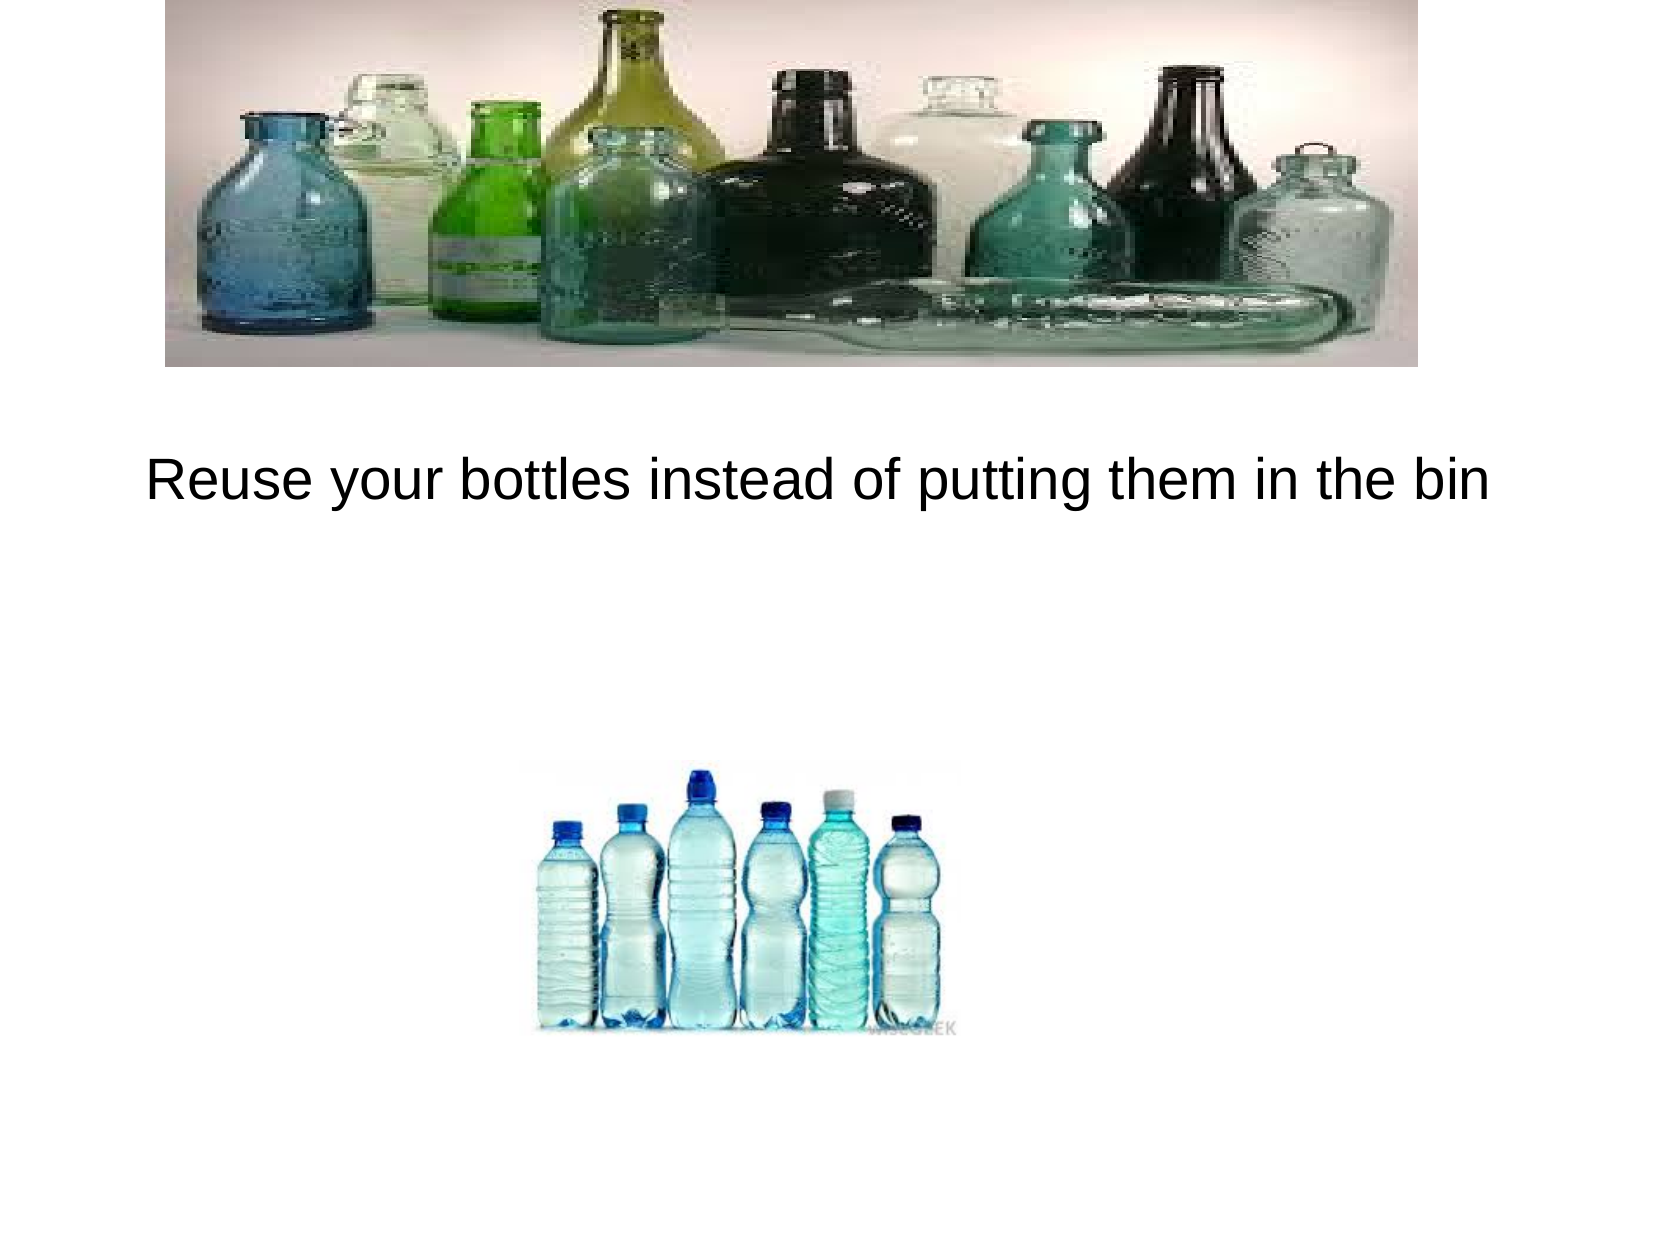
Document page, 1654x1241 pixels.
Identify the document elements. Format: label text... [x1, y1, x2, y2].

text_box Reuse your bottles instead of putting them in the bin [130, 439, 1520, 522]
picture [165, 0, 1418, 367]
picture [519, 760, 961, 1040]
